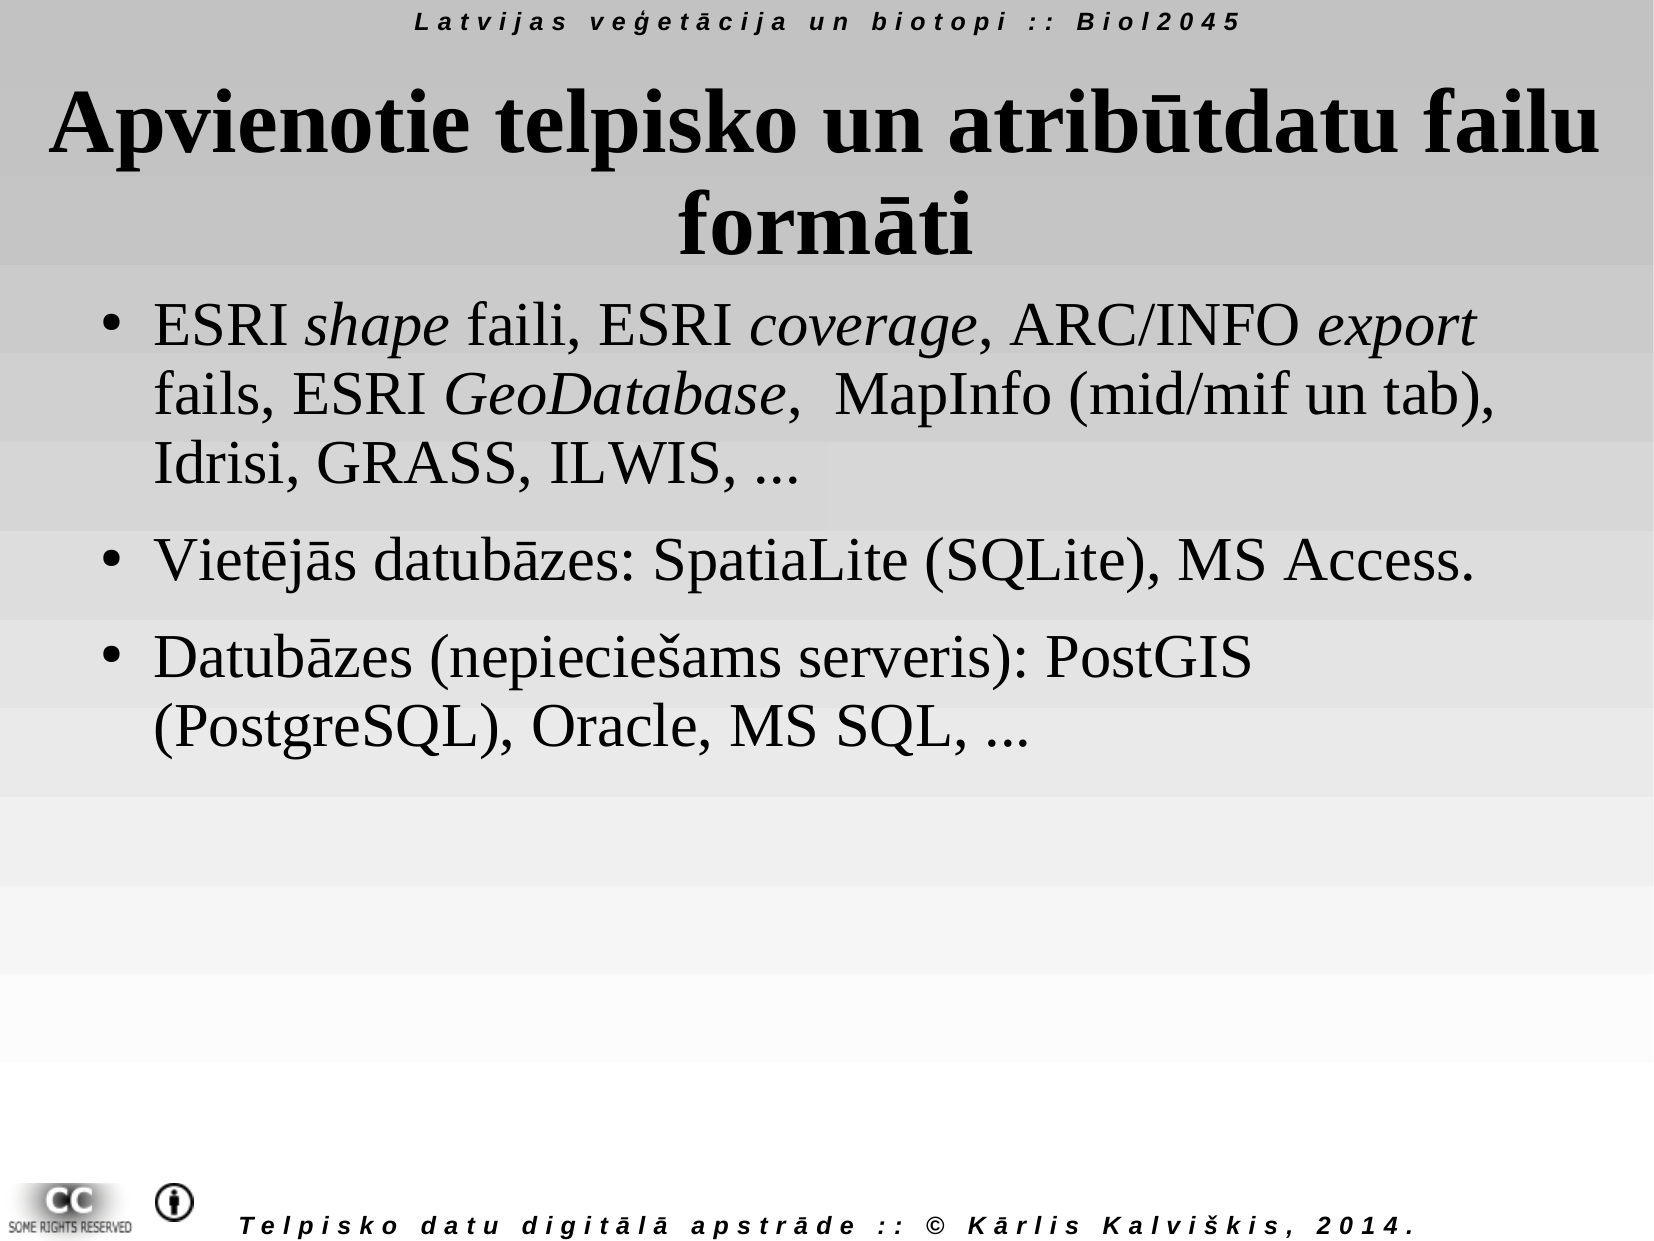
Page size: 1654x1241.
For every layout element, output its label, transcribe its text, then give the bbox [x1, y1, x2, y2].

list ESRI shape faili, ESRI coverage, ARC/INFO export fails, ESRI GeoDatabase, MapInfo (mid/mif un tab), Idrisi, GRASS, ILWIS, ... Vietējās datubāzes: SpatiaLite (SQLite), MS Access. Datubāzes (nepieciešams serveris): PostGIS (PostgreSQL), Oracle, MS SQL, ... [82, 289, 1571, 1098]
title Apvienotie telpisko un atribūtdatu failu formāti [29, 49, 1625, 296]
picture [0, 0, 1654, 1241]
